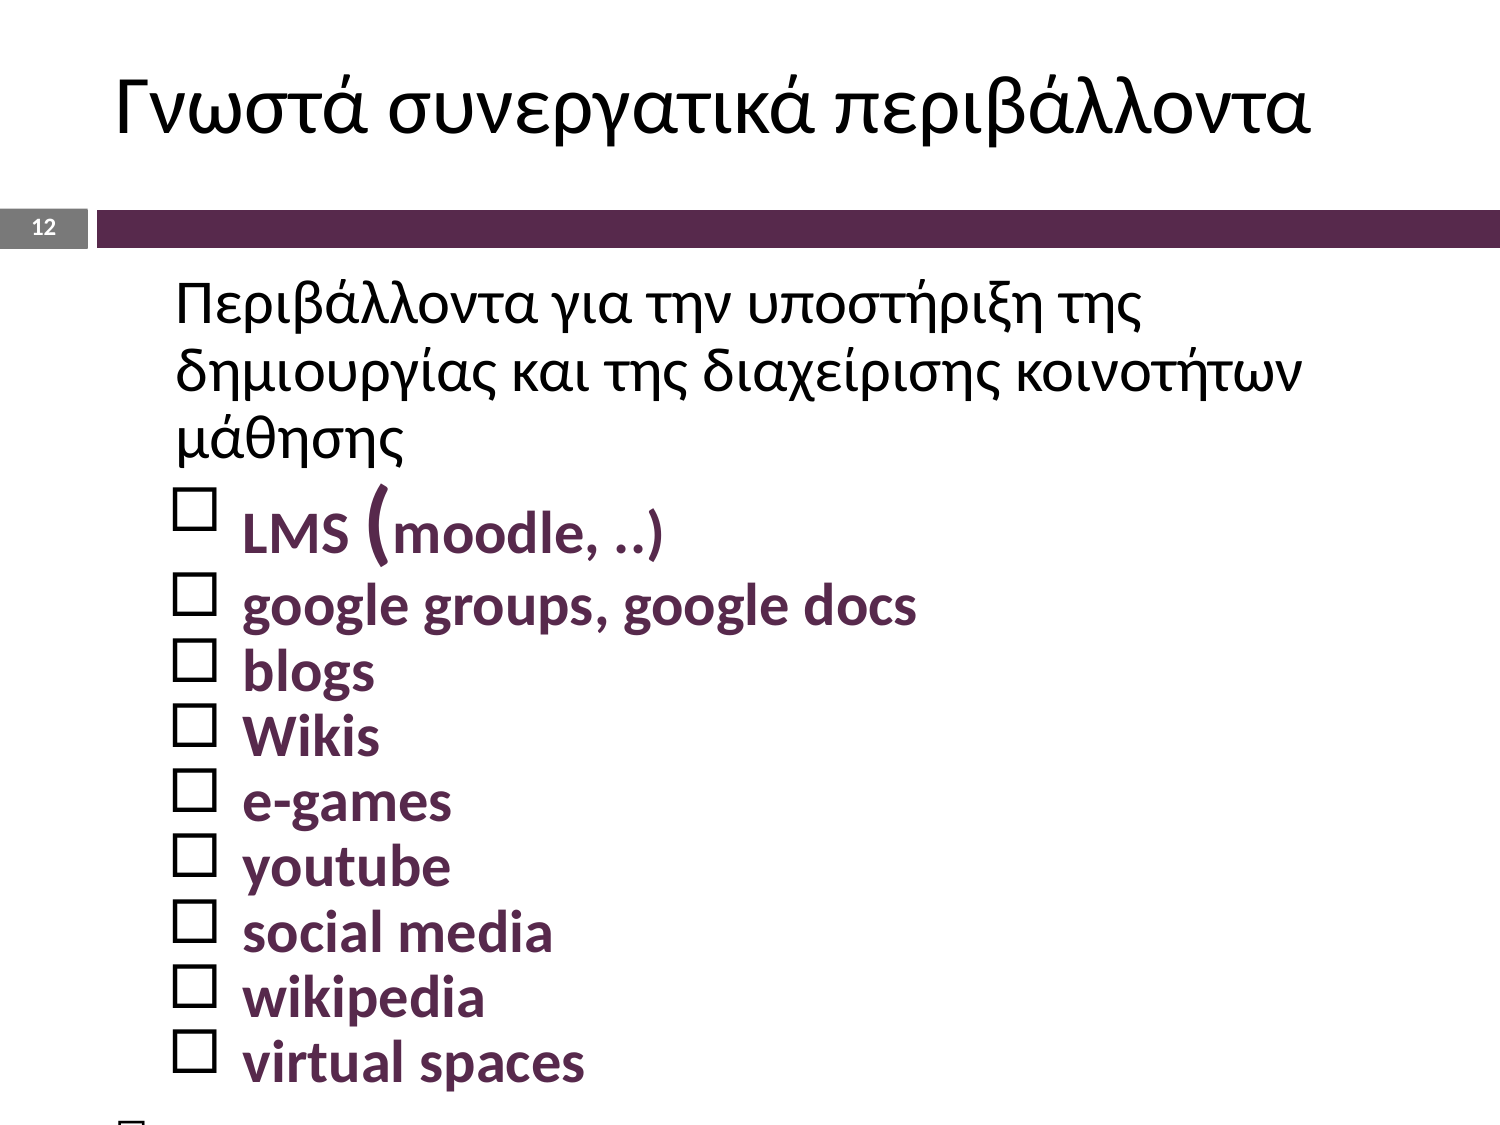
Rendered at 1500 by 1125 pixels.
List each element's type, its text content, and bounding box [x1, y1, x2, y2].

list Περιβάλλοντα για την υποστήριξη της δημιουργίας και της διαχείρισης κοινοτήτων μάθησης LMS (moodle, ..) google groups, google docs blogs Wikis e-games youtube social media wikipedia virtual spaces [100, 262, 1438, 1106]
text_box 12 [0, 208, 88, 249]
title Γνωστά συνεργατικά περιβάλλοντα [100, 19, 1438, 182]
